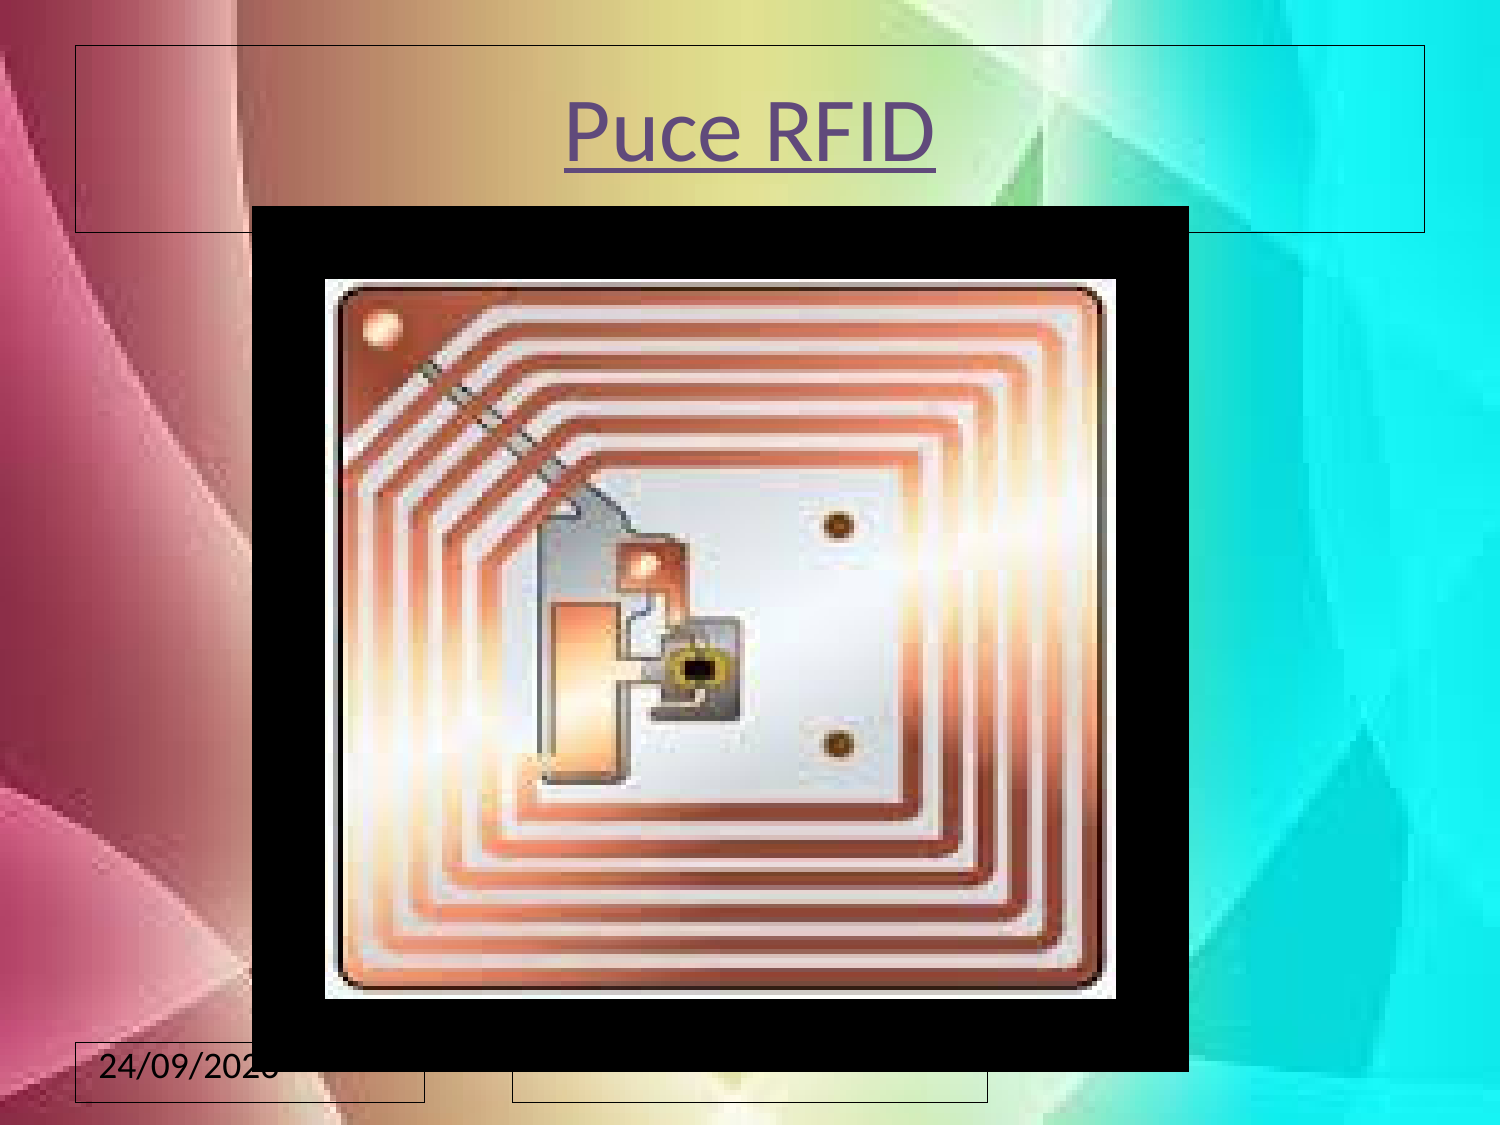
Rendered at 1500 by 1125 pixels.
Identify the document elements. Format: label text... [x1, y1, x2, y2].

picture [0, 0, 1500, 1125]
title Puce RFID [75, 45, 1425, 233]
